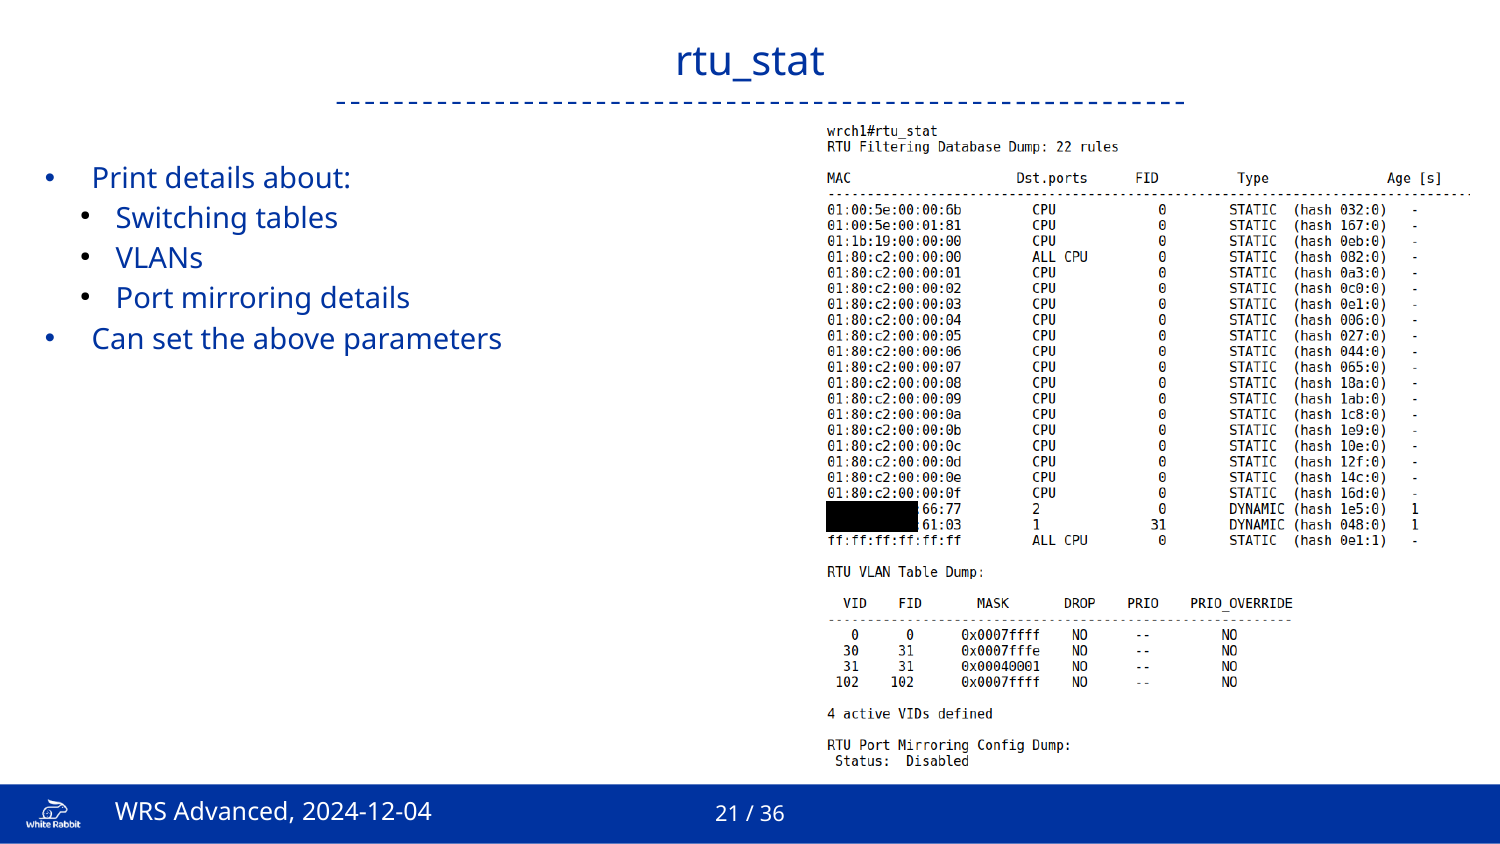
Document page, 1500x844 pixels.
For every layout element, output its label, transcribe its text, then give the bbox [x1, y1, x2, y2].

picture [826, 123, 1470, 768]
text_box Print details about: Switching tables VLANs Port mirroring details Can set the above parameters [29, 146, 826, 403]
slide_number <number> / 36 [0, 791, 1500, 837]
title rtu_stat [0, 0, 1500, 117]
